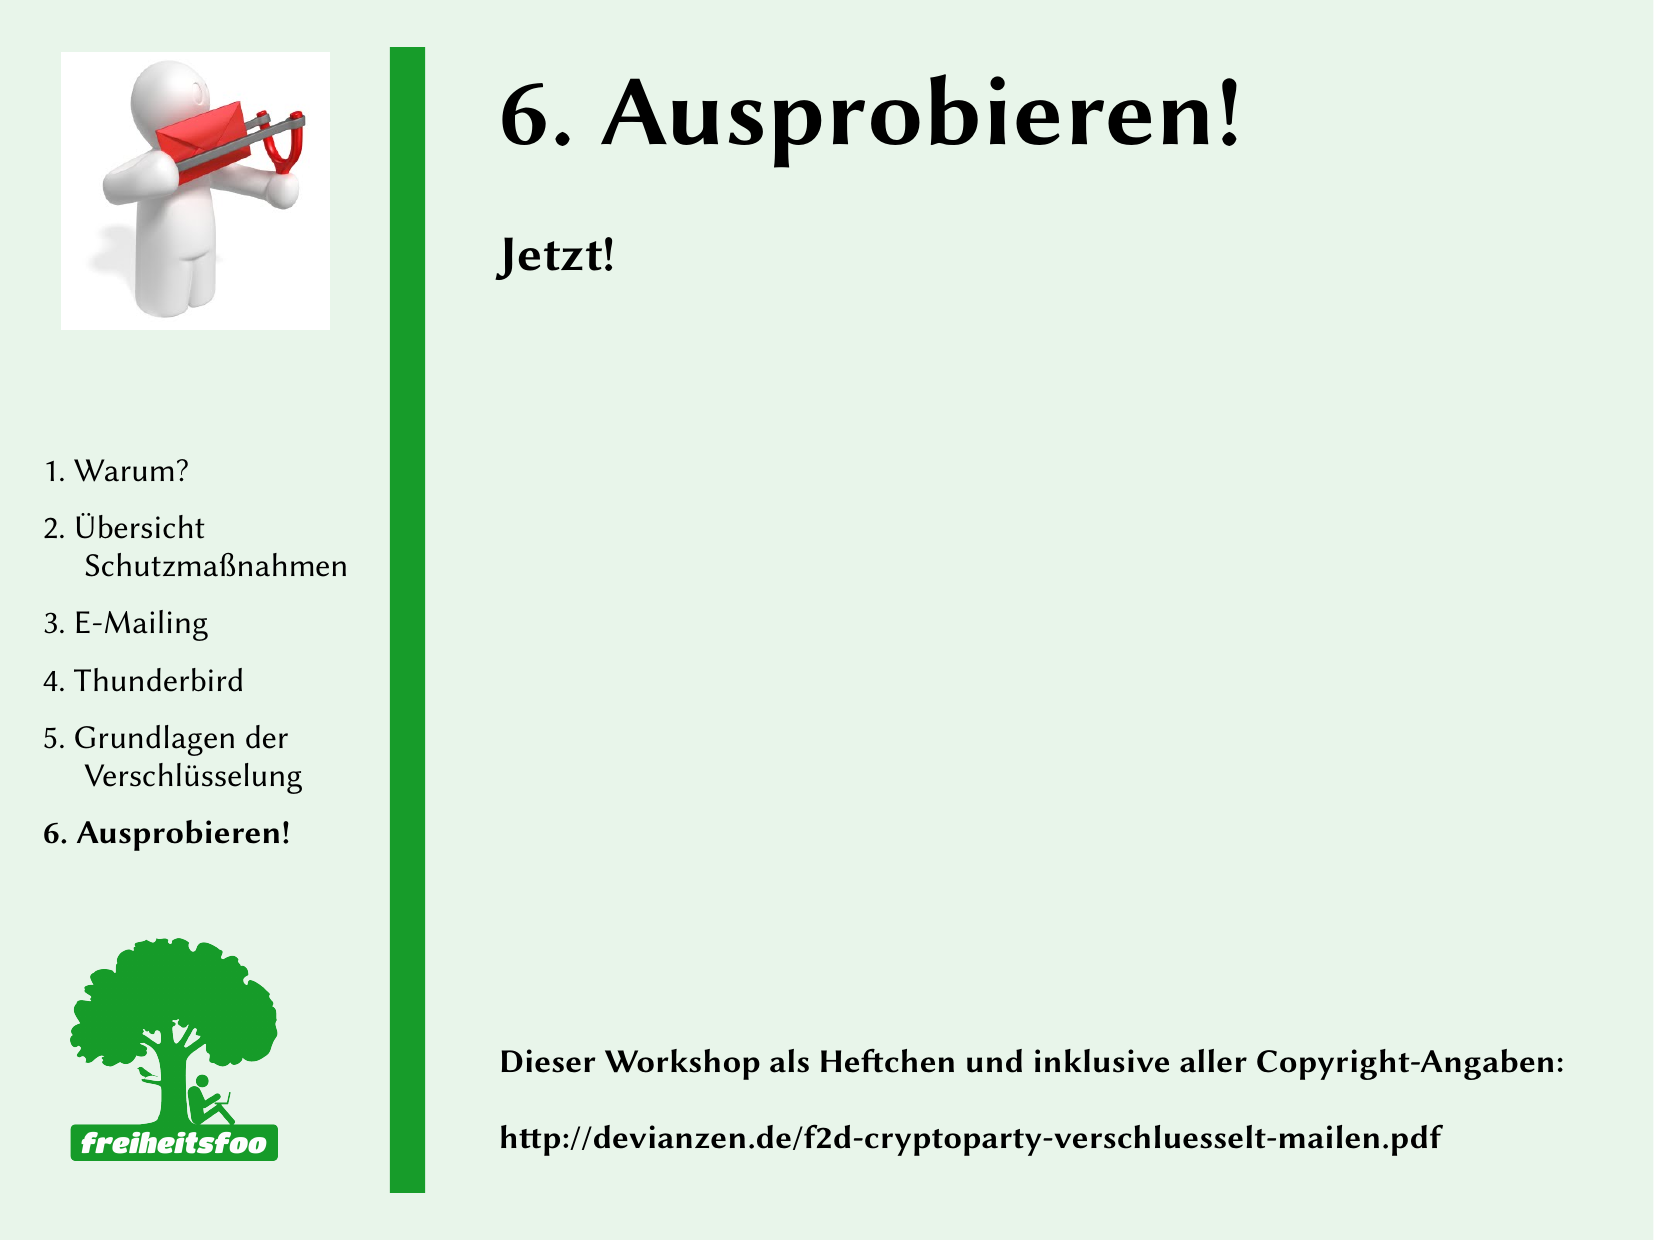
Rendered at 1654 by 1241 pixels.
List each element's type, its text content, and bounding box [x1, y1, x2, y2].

text_box 1. Warum? 2. Übersicht Schutzmaßnahmen 3. E-Mailing 4. Thunderbird 5. Grundlagen der Verschlüsselung 6. Ausprobieren! [28, 444, 395, 859]
picture [70, 938, 278, 1162]
picture [61, 52, 330, 330]
text_box 6. Ausprobieren! Jetzt! Dieser Workshop als Heftchen und inklusive aller Copyright-Angaben: http://devianzen.de/f2d-cryptoparty-verschluesselt-mailen.pdf [484, 47, 1607, 1165]
text_box [389, 47, 426, 1193]
